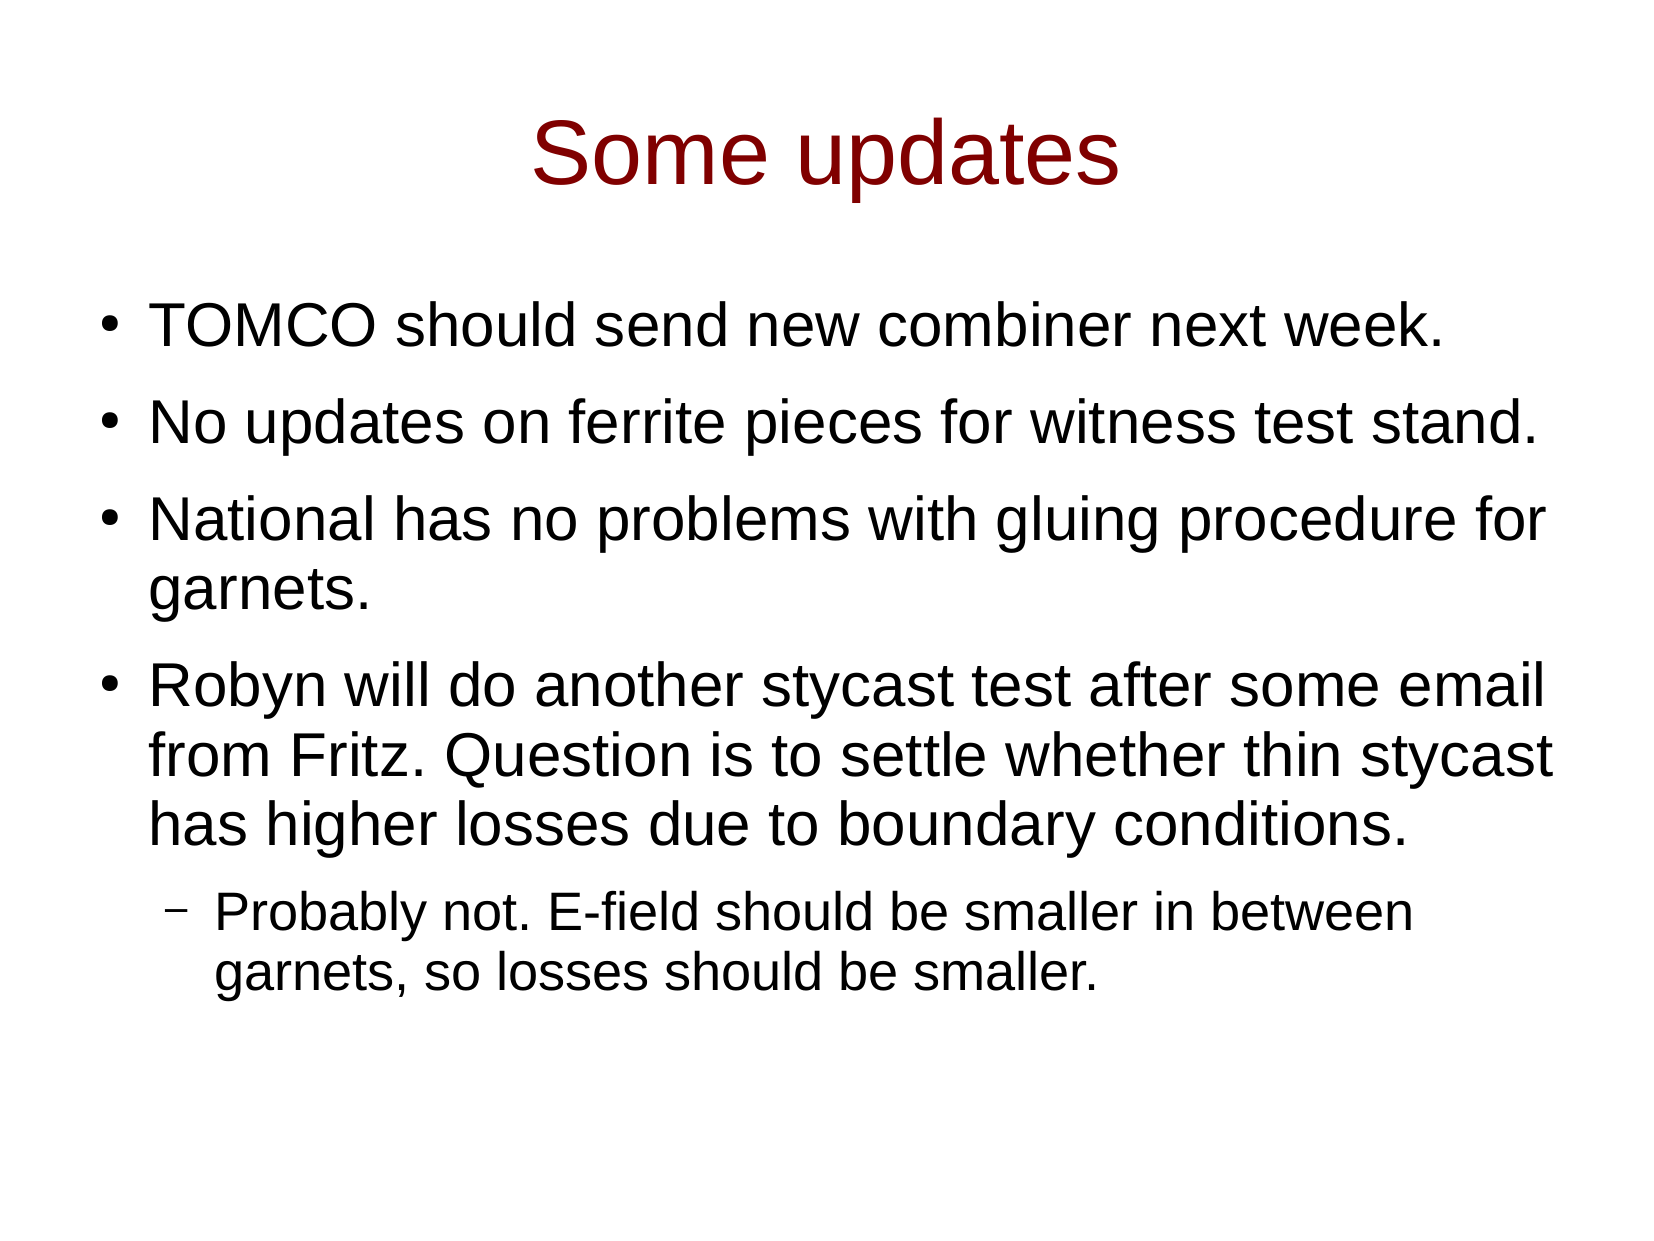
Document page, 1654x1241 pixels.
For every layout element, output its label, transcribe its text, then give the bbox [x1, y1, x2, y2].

list TOMCO should send new combiner next week. No updates on ferrite pieces for witness test stand. National has no problems with gluing procedure for garnets. Robyn will do another stycast test after some email from Fritz. Question is to settle whether thin stycast has higher losses due to boundary conditions. Probably not. E-field should be smaller in between garnets, so losses should be smaller. [82, 290, 1571, 1010]
title Some updates [82, 49, 1571, 257]
